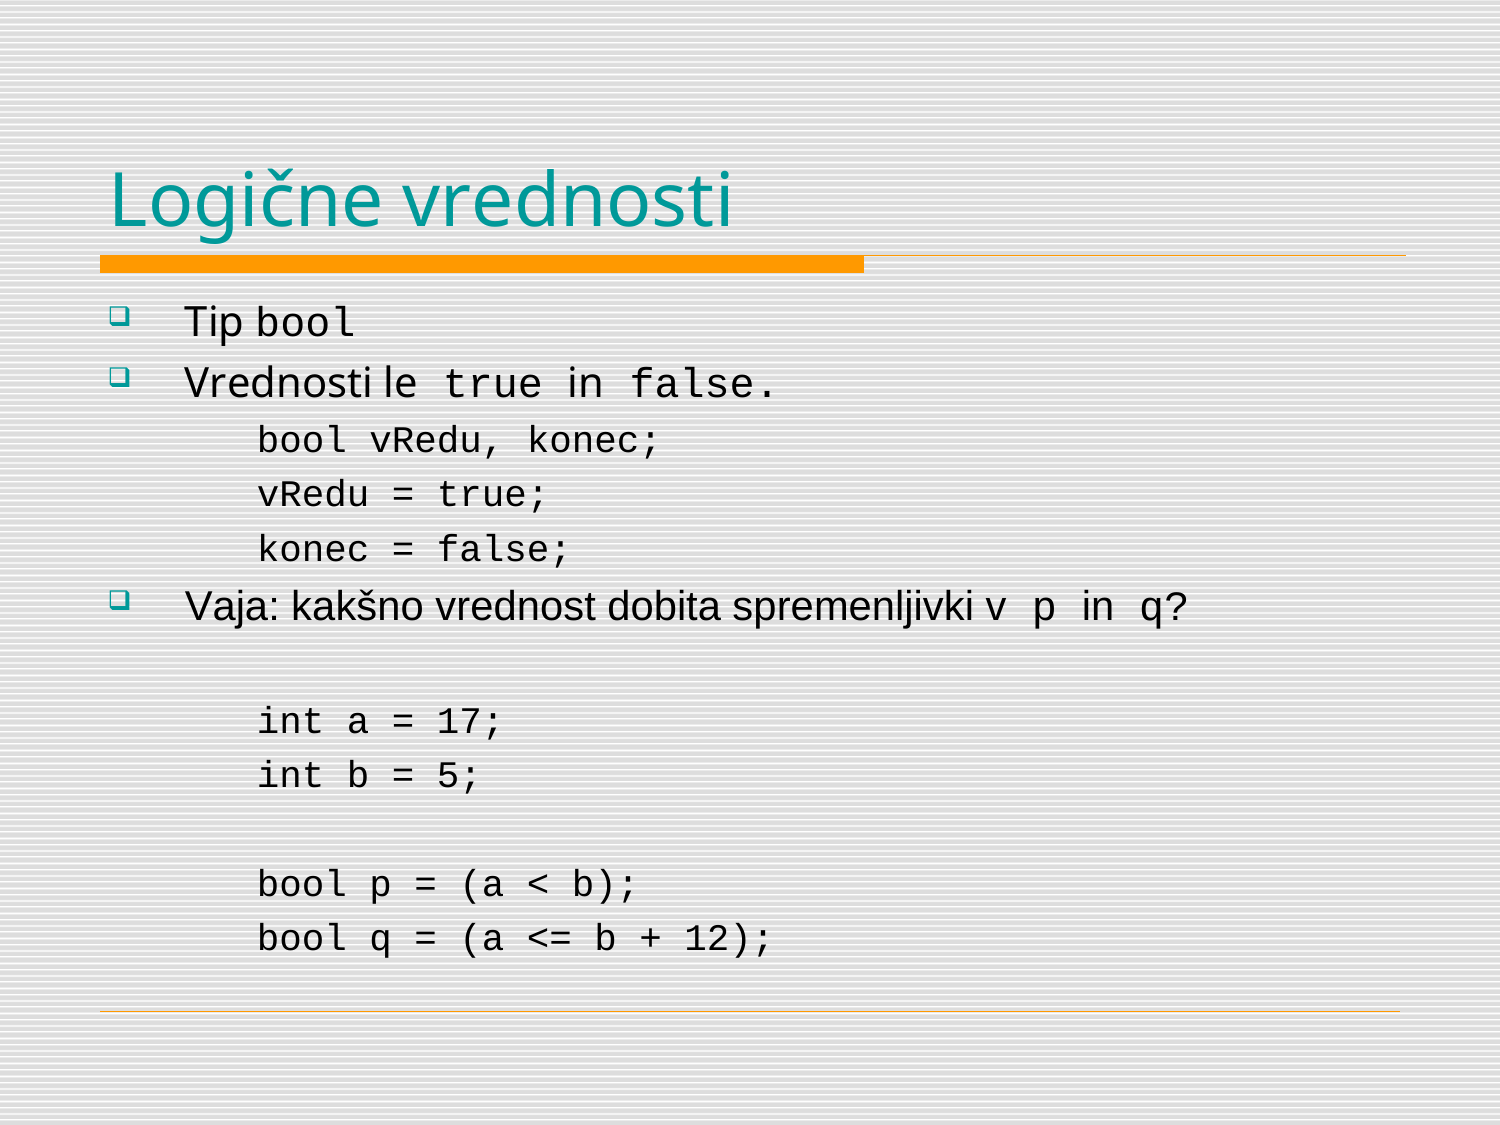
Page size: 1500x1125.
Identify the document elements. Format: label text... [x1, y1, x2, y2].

picture [0, 0, 1500, 1125]
list Tip bool Vrednosti le true in false. bool vRedu, konec; vRedu = true; konec = false; Vaja: kakšno vrednost dobita spremenljivki v p in q? int a = 17; int b = 5; bool p = (a < b); bool q = (a <= b + 12); [92, 287, 1406, 988]
title Logične vrednosti [94, 49, 1407, 250]
